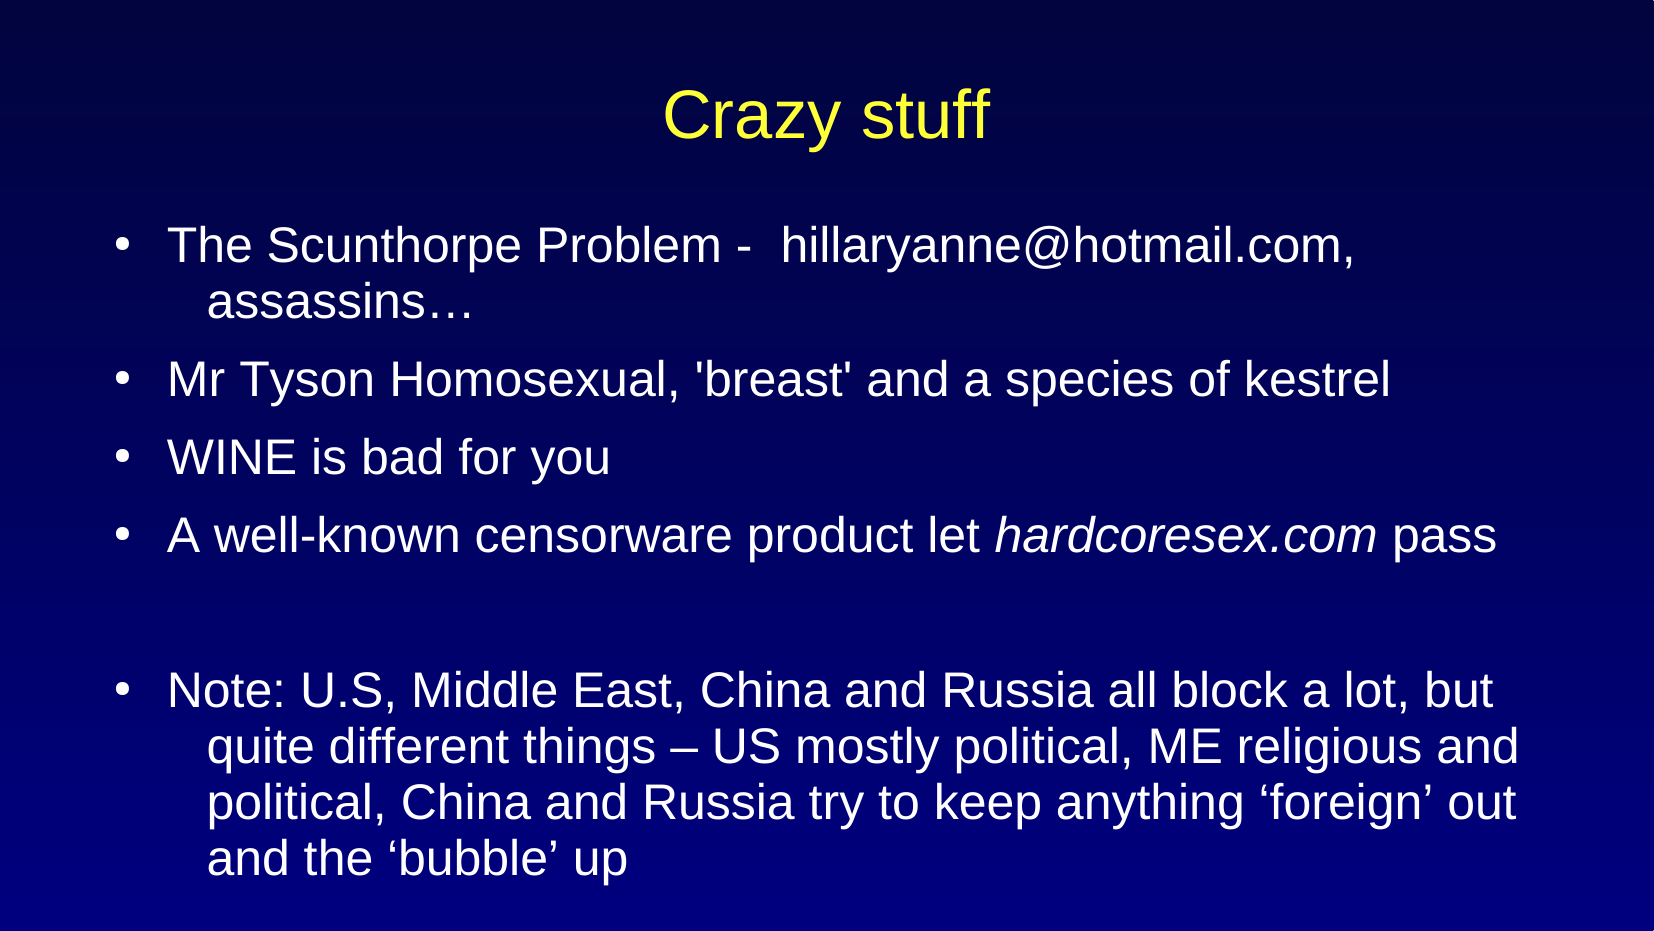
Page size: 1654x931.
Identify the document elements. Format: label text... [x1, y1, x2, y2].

title Crazy stuff [82, 37, 1571, 193]
list The Scunthorpe Problem - hillaryanne@hotmail.com, assassins… Mr Tyson Homosexual, 'breast' and a species of kestrel WINE is bad for you A well-known censorware product let hardcoresex.com pass Note: U.S, Middle East, China and Russia all block a lot, but quite different things – US mostly political, ME religious and political, China and Russia try to keep anything ‘foreign’ out and the ‘bubble’ up [82, 217, 1571, 886]
